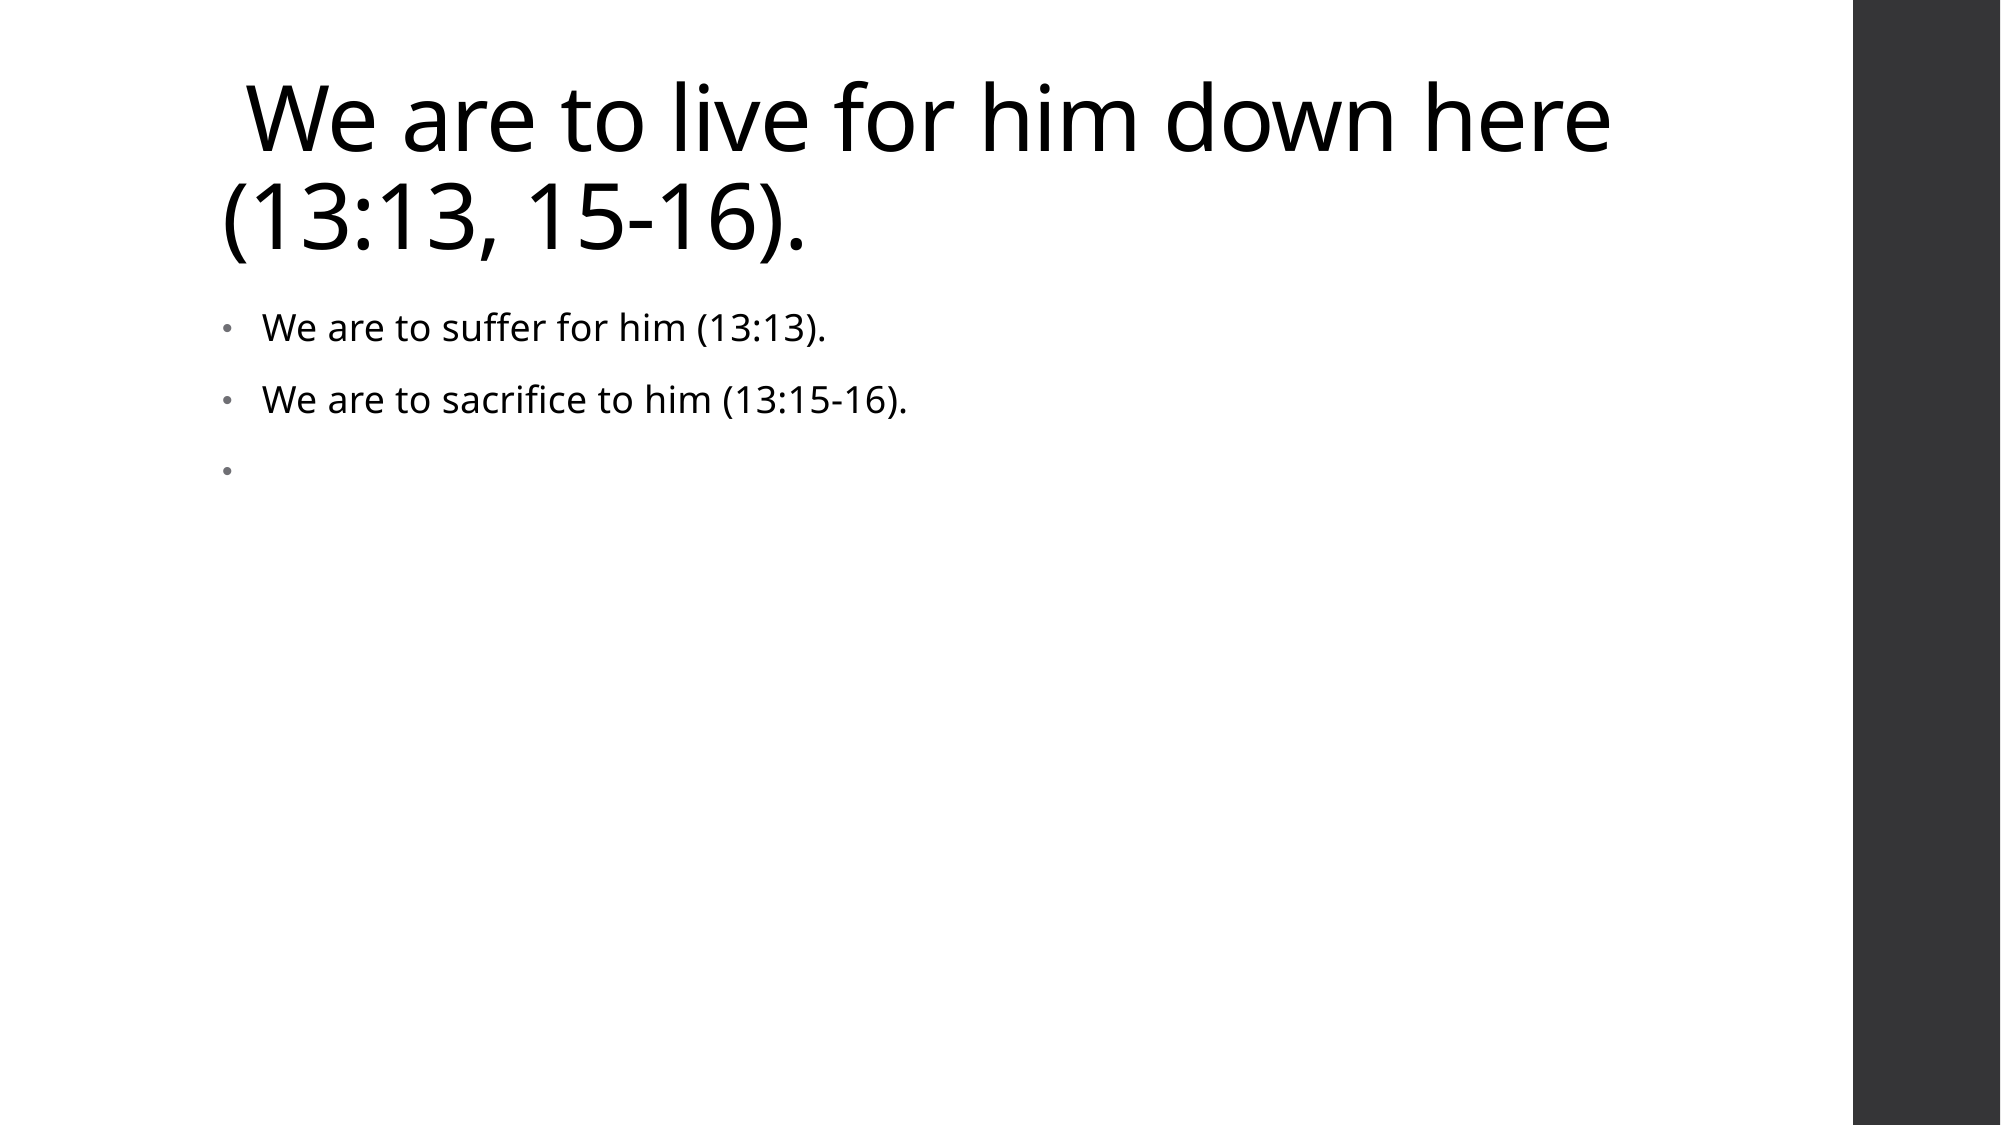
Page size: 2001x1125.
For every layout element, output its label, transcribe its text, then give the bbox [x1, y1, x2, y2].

title We are to live for him down here (13:13, 15-16). [206, 60, 1797, 278]
list We are to suffer for him (13:13). We are to sacrifice to him (13:15-16). [206, 299, 1617, 1014]
